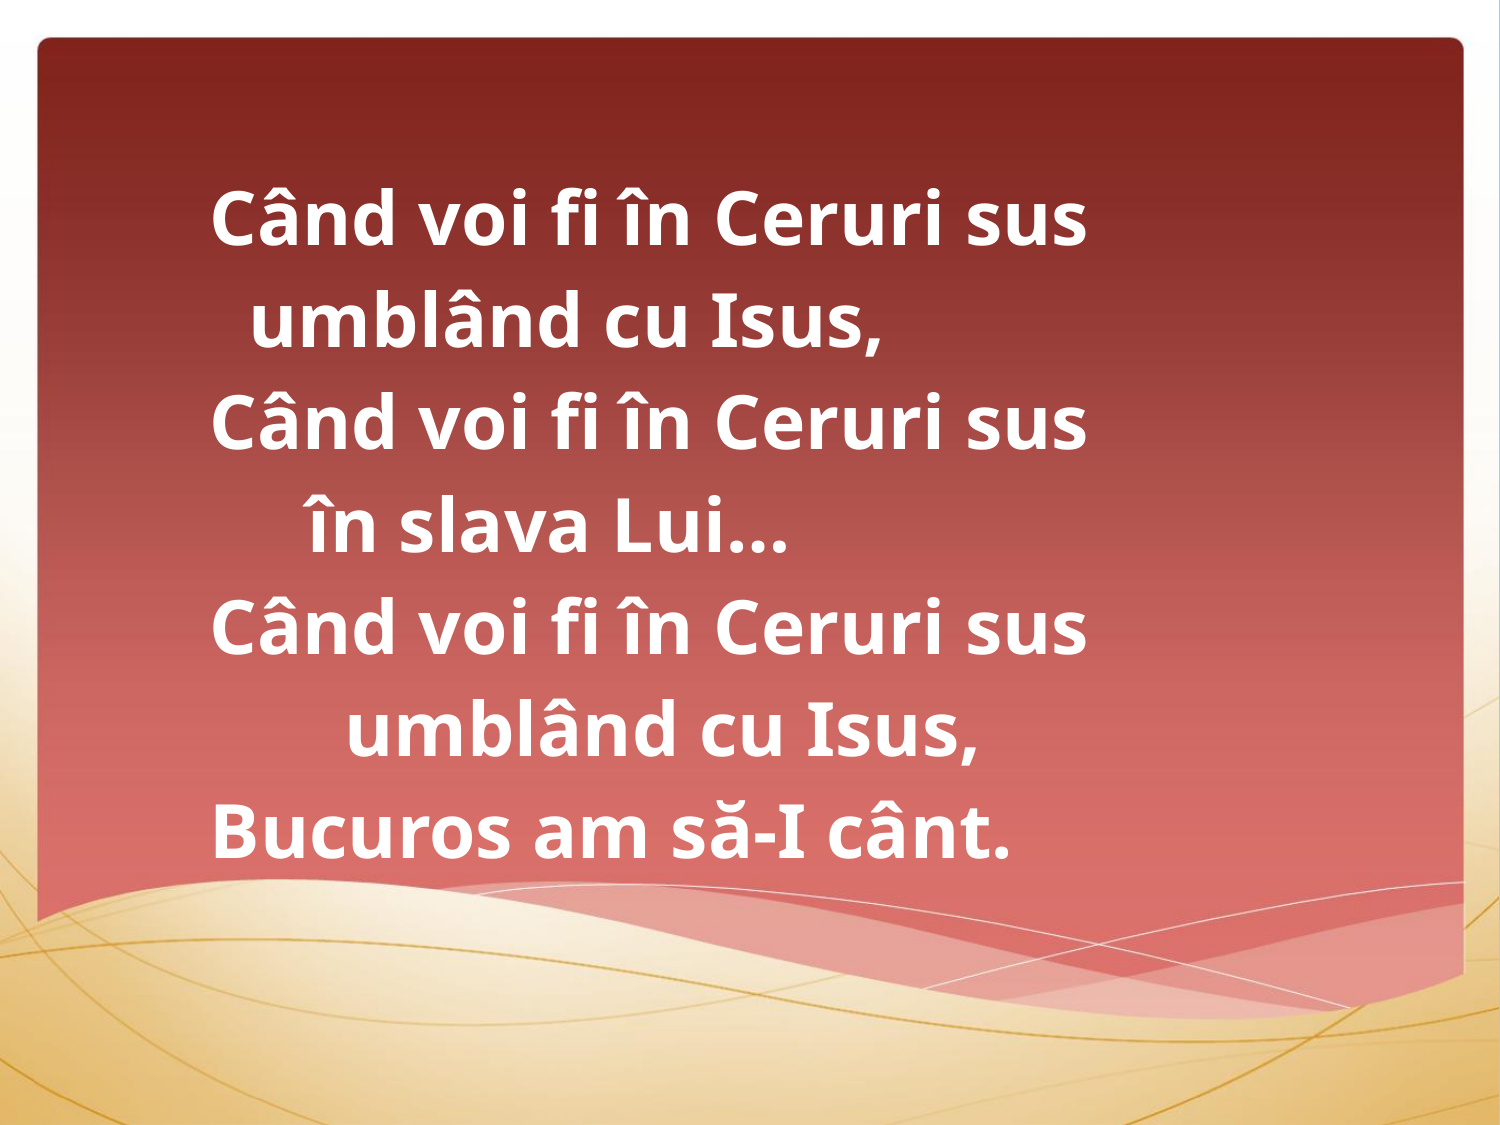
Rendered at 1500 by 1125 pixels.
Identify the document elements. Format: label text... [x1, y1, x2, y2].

text_box Când voi fi în Ceruri sus umblând cu Isus, Când voi fi în Ceruri sus în slava Lui… Când voi fi în Ceruri sus umblând cu Isus, Bucuros am să-I cânt. [194, 157, 1366, 523]
picture [0, 0, 1499, 1125]
